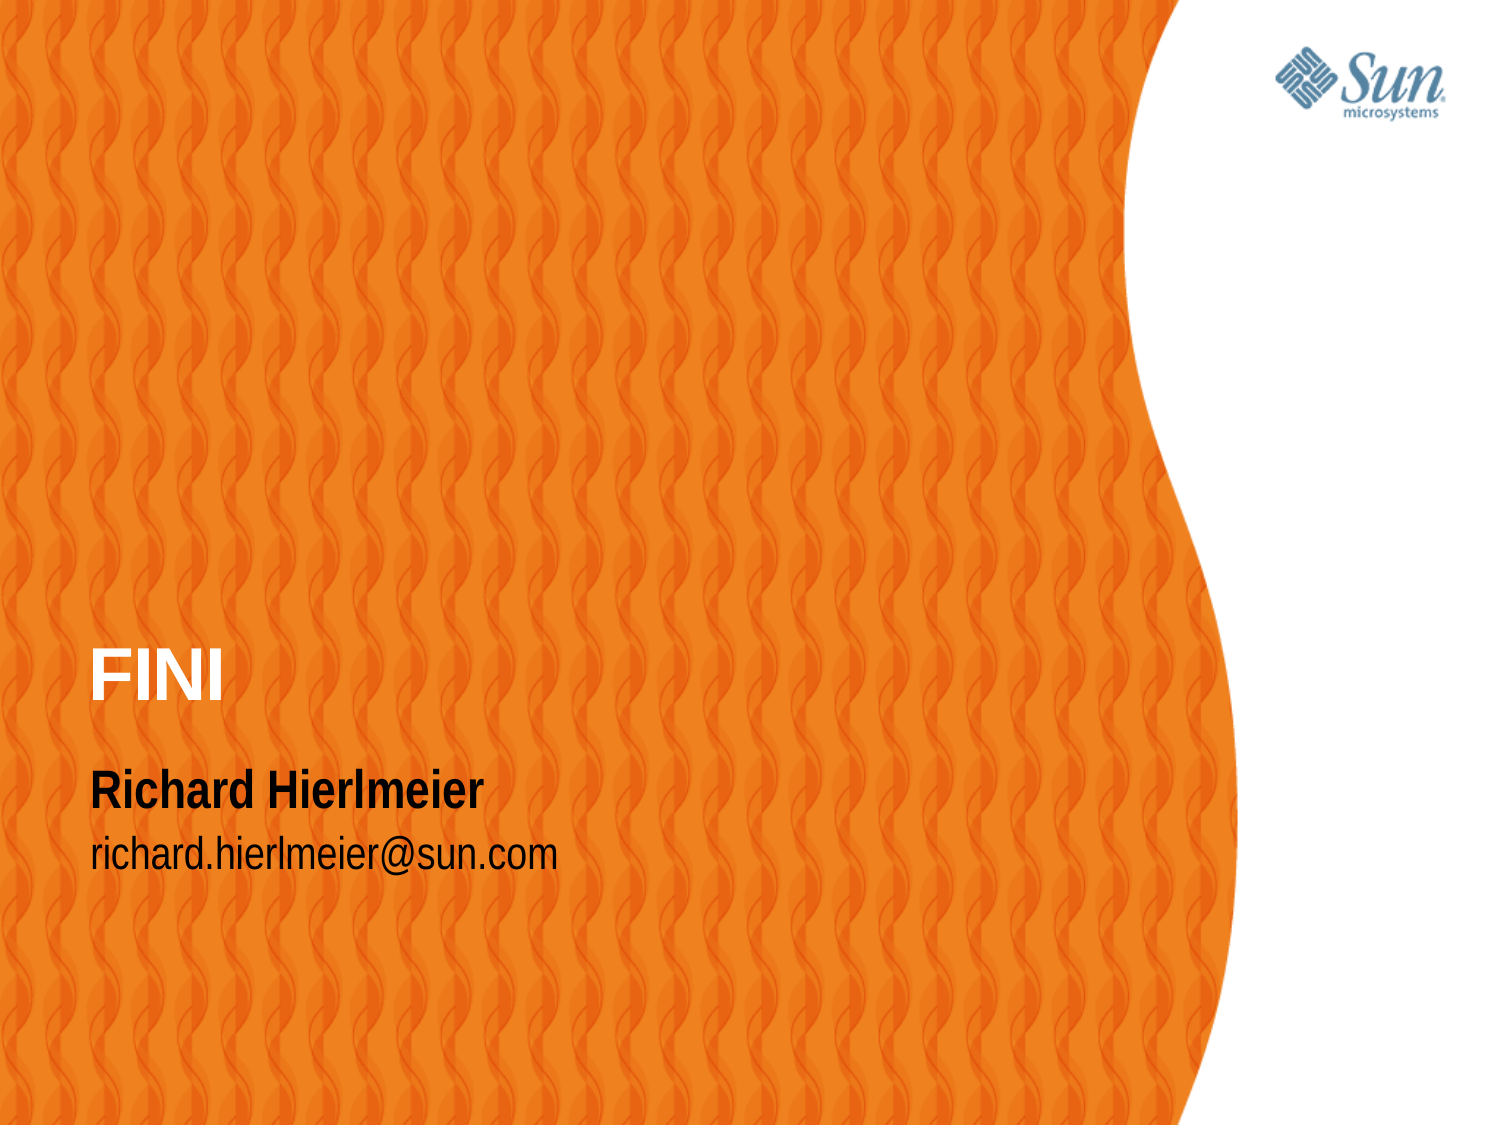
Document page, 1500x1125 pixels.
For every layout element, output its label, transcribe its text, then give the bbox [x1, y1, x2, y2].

title FINI [88, 470, 1086, 716]
list Richard Hierlmeier richard.hierlmeier@sun.com [90, 766, 1080, 987]
picture [0, 0, 1500, 1125]
